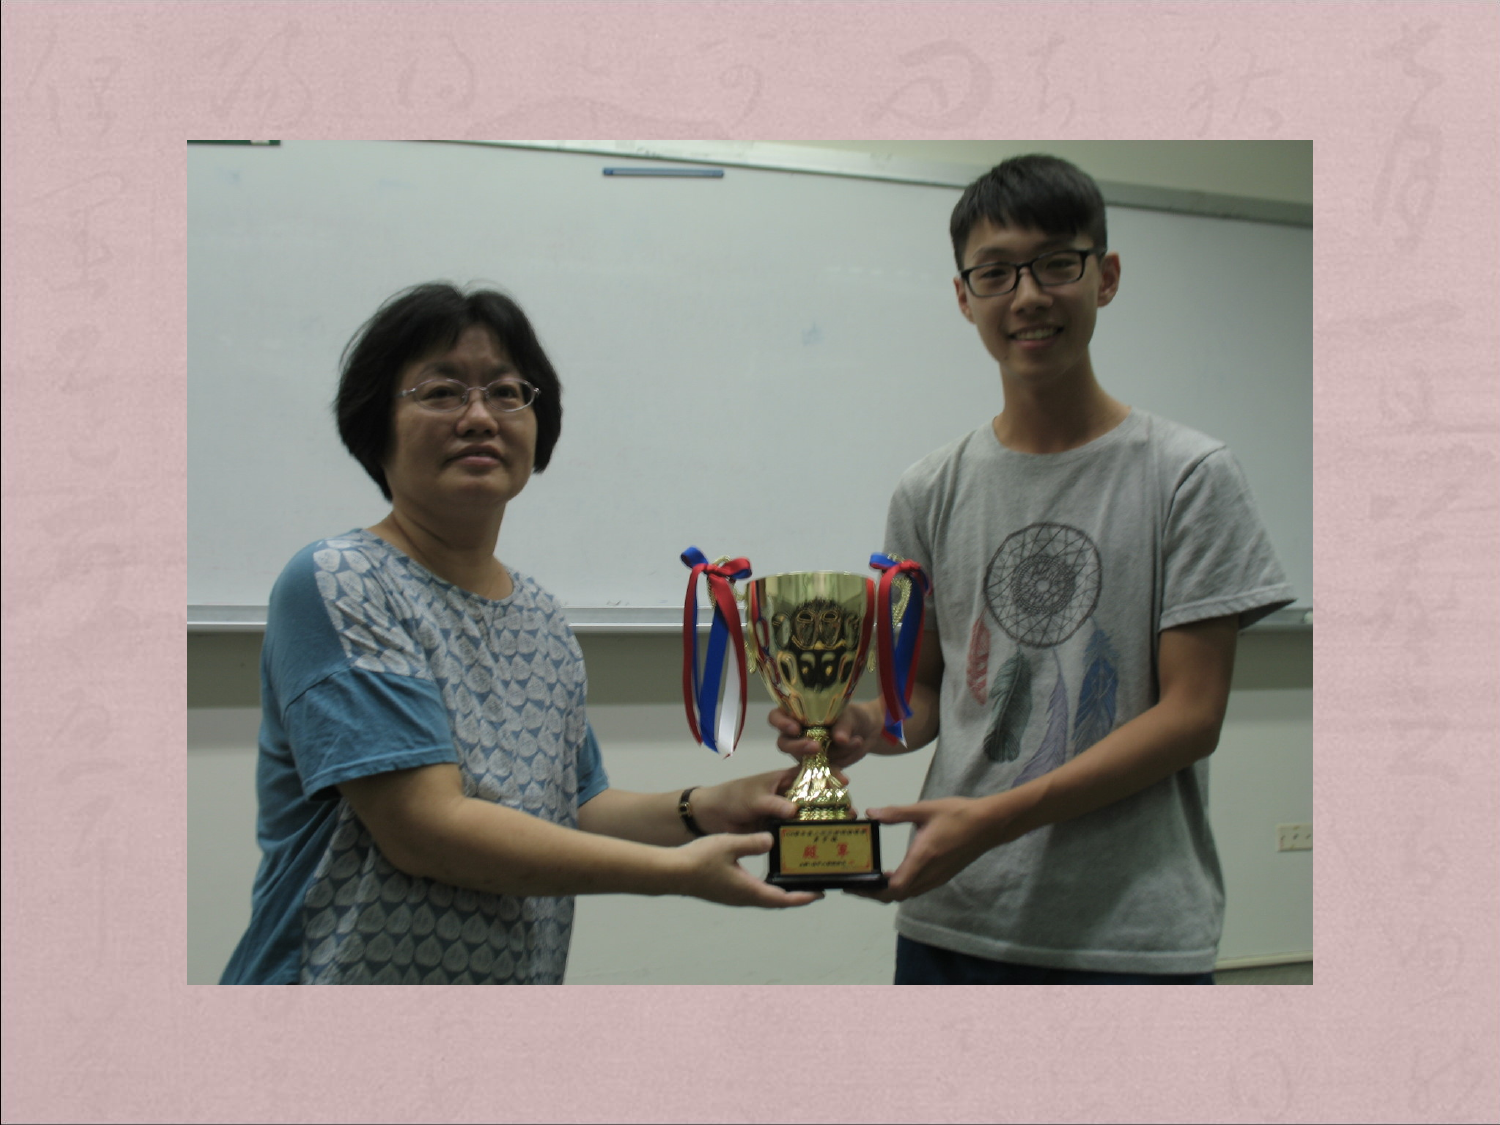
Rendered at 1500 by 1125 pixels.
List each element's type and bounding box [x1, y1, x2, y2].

picture [187, 140, 1313, 985]
